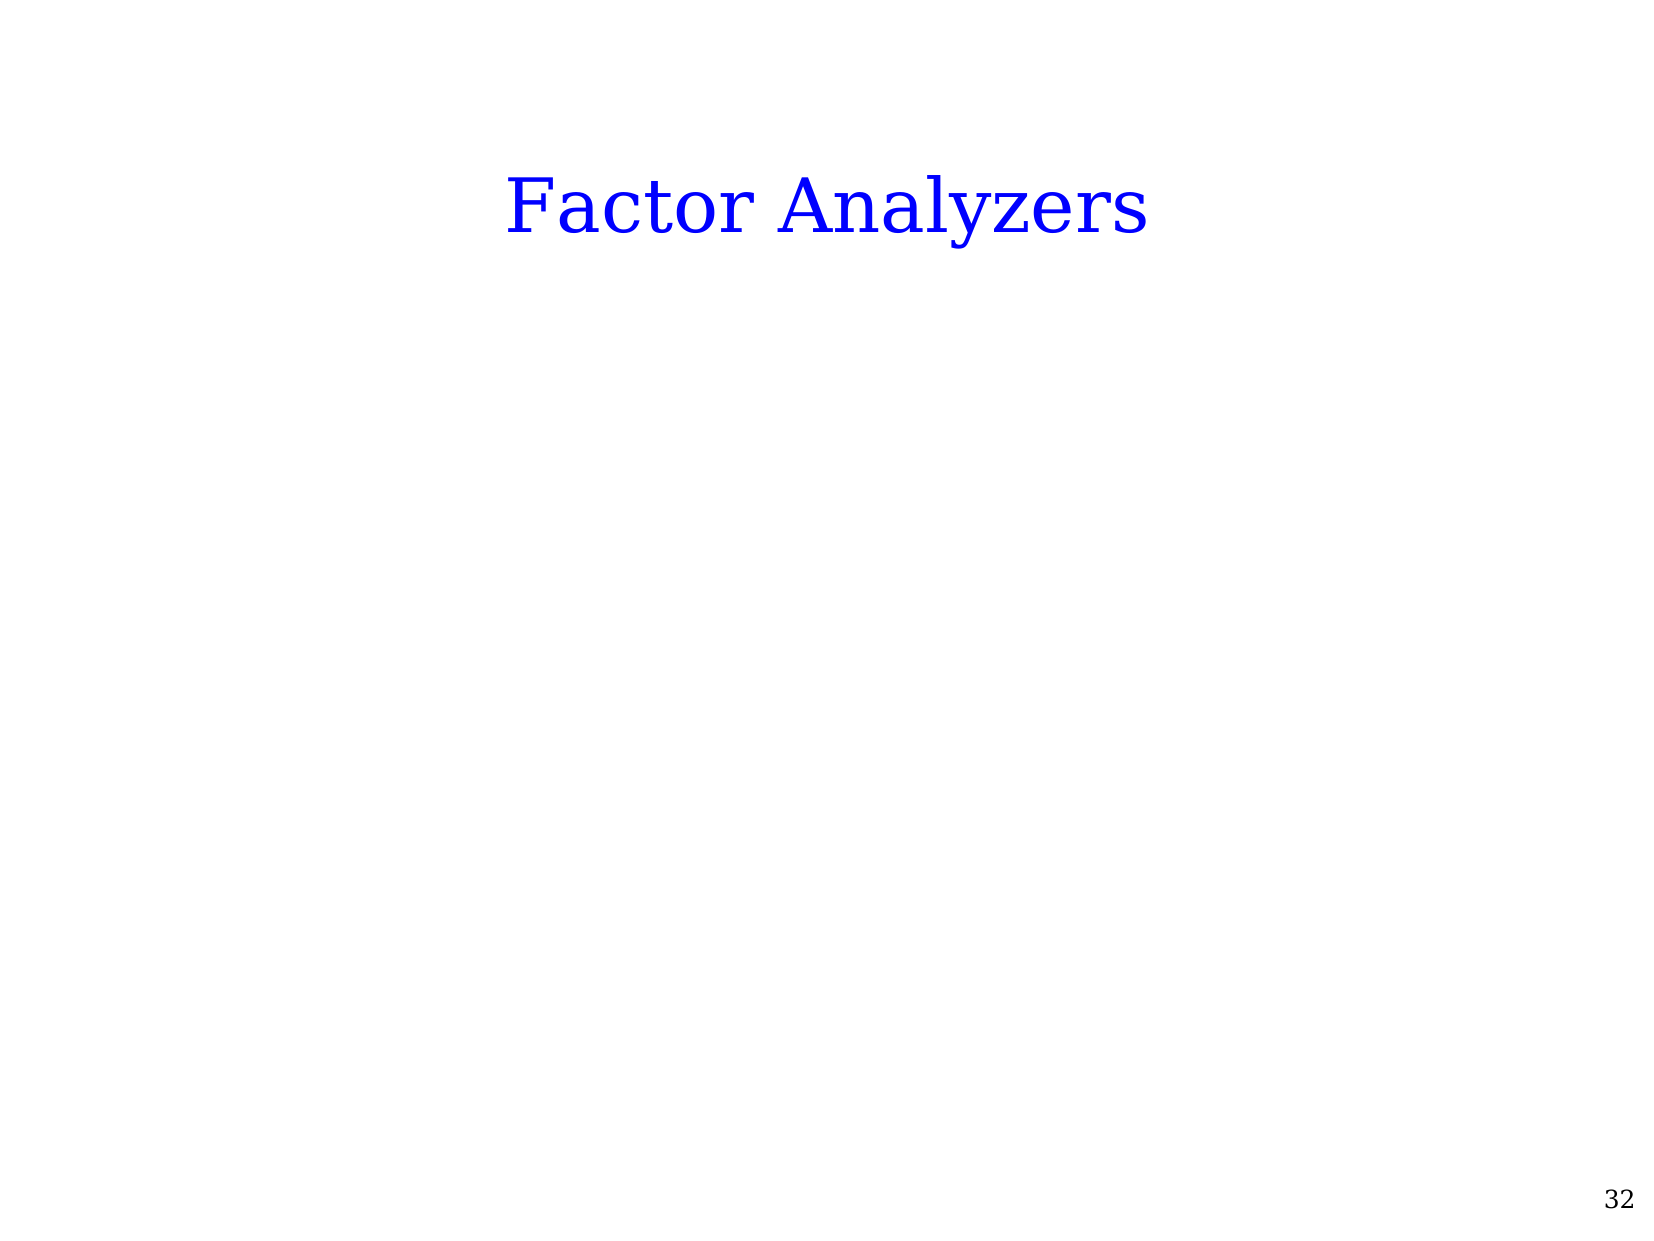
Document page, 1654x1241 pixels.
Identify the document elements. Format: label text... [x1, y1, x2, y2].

title Factor Analyzers [121, 102, 1534, 311]
